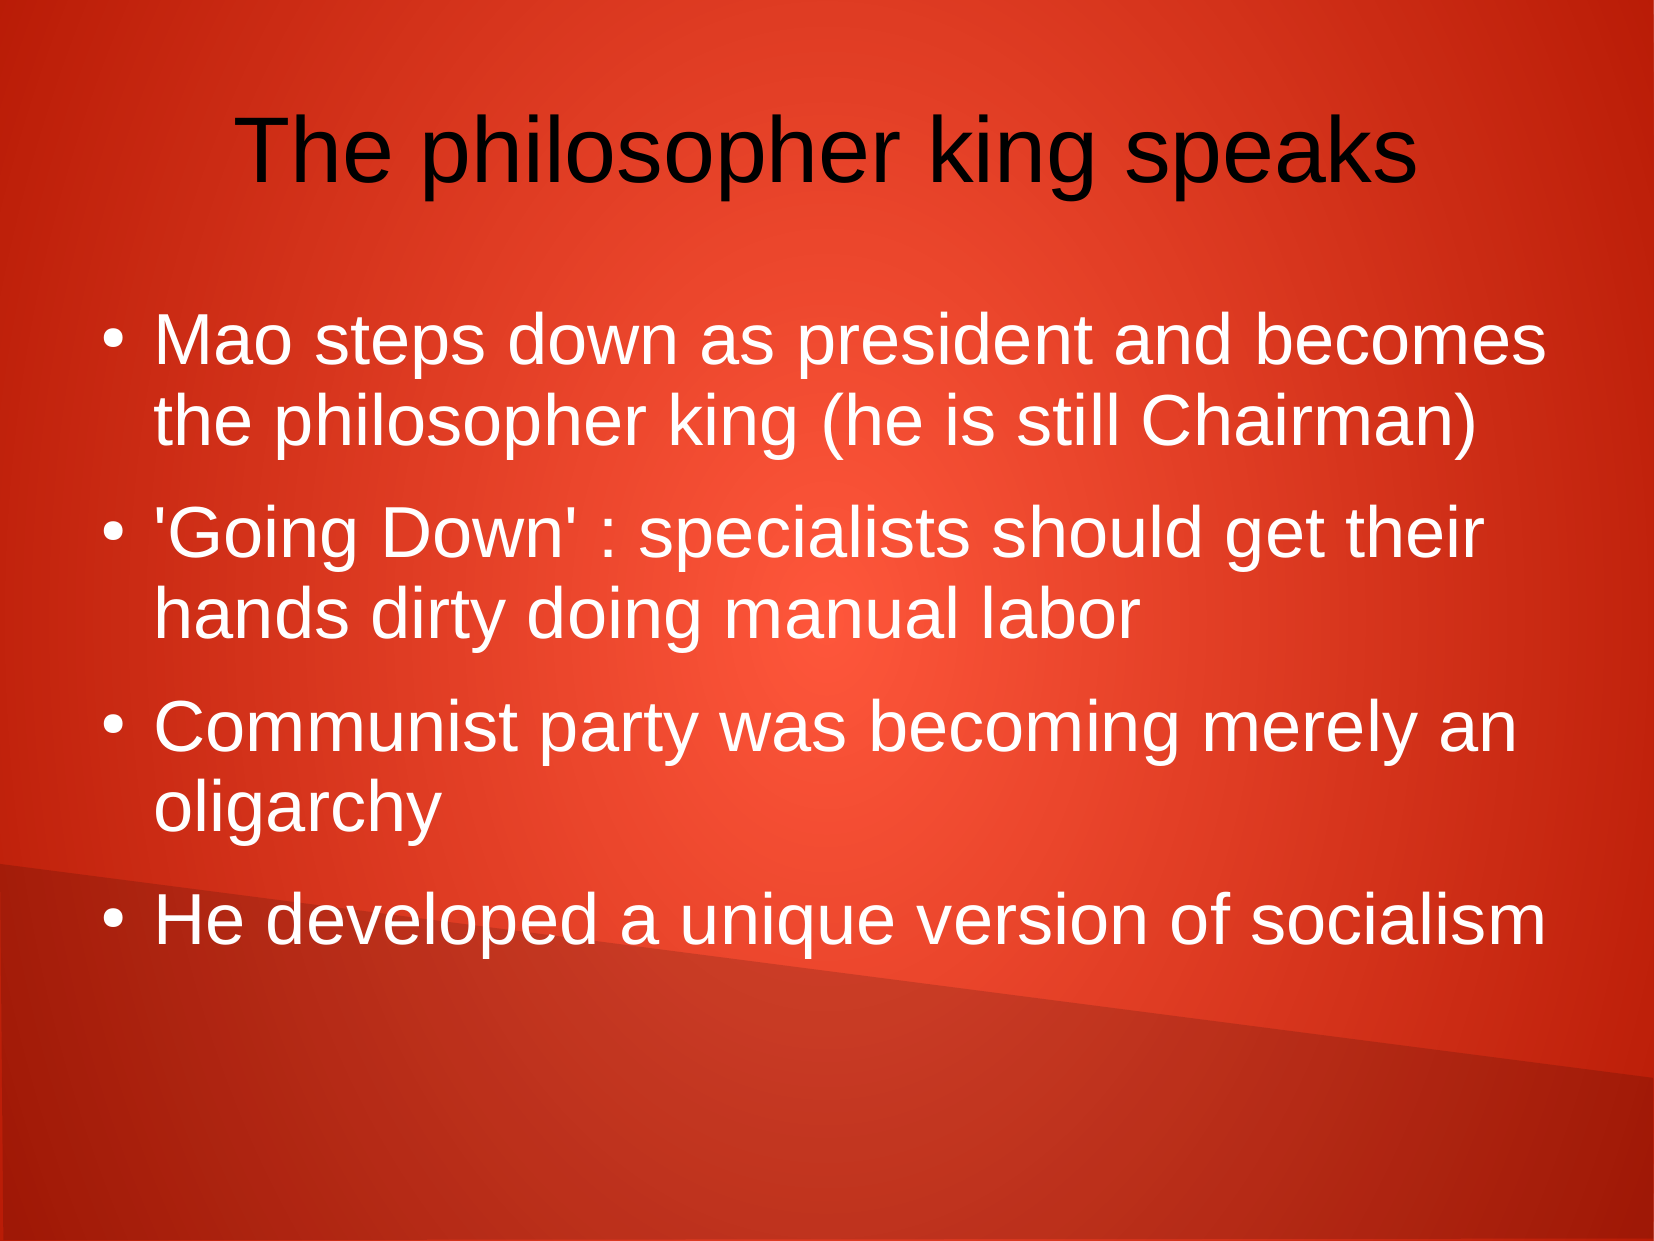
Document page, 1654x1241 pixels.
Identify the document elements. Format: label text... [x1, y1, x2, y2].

list Mao steps down as president and becomes the philosopher king (he is still Chairman) 'Going Down' : specialists should get their hands dirty doing manual labor Communist party was becoming merely an oligarchy He developed a unique version of socialism [82, 299, 1571, 1019]
title The philosopher king speaks [82, 47, 1571, 252]
